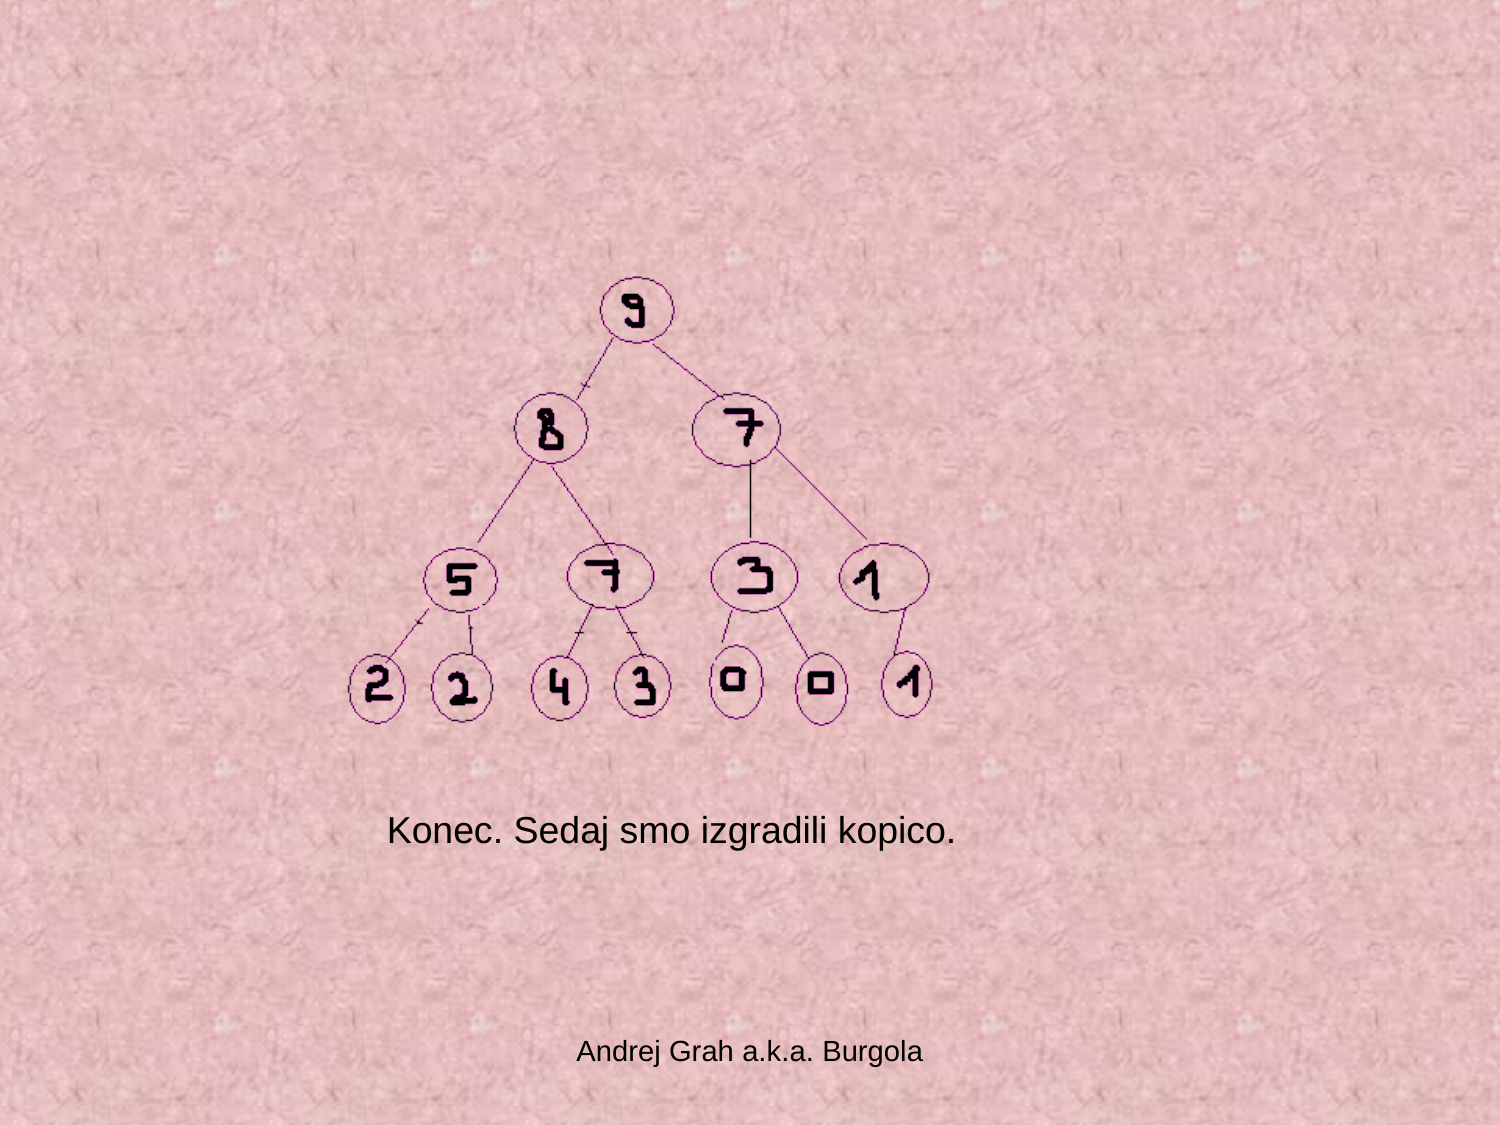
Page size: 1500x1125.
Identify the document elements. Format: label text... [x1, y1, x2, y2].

picture [0, 0, 1500, 1125]
text_box Konec. Sedaj smo izgradili kopico. [372, 798, 1247, 860]
text_box Andrej Grah a.k.a. Burgola [512, 1024, 988, 1103]
